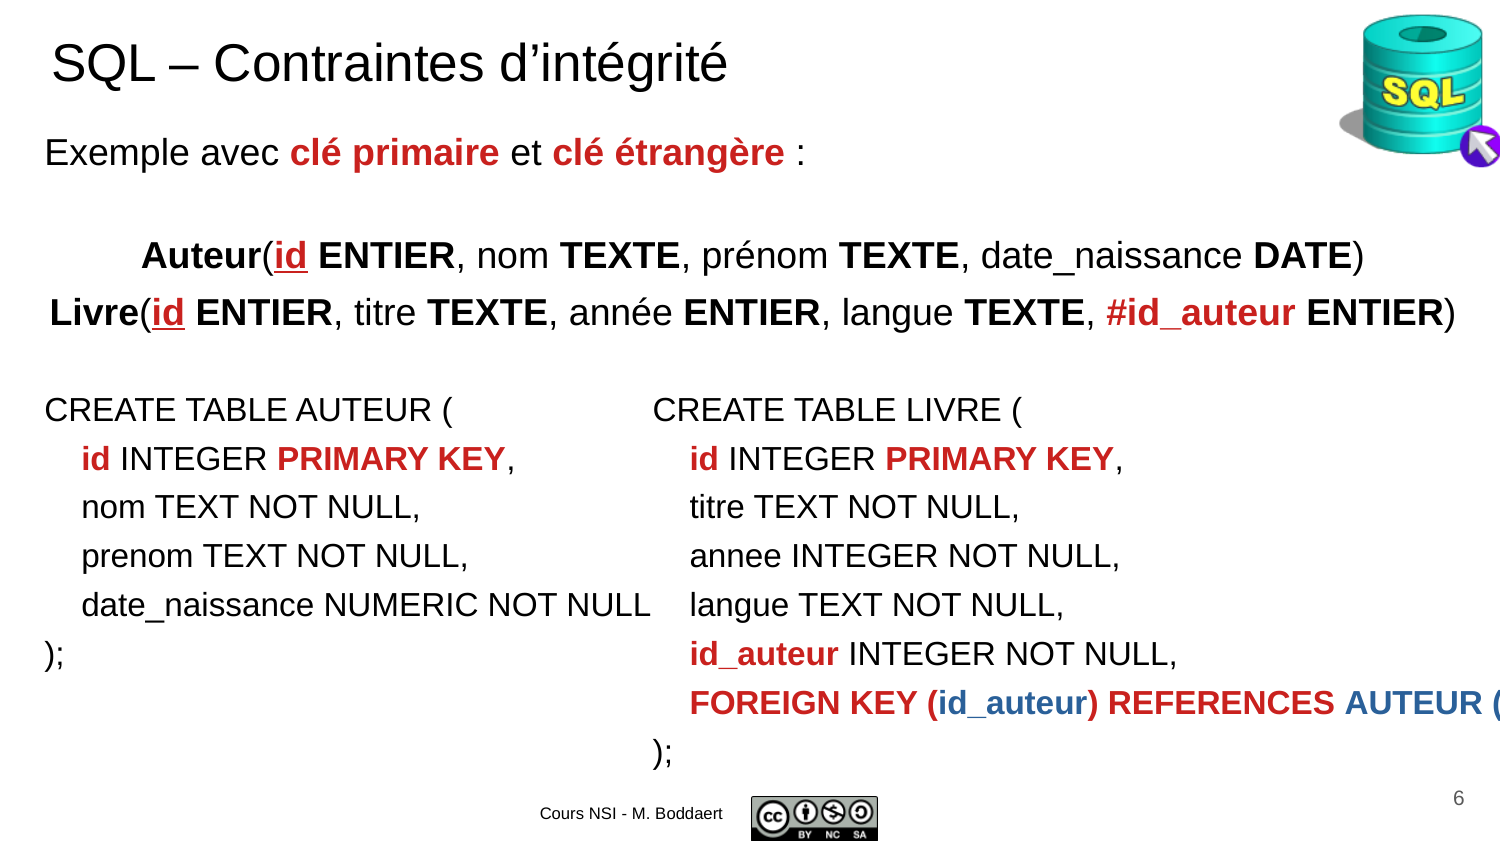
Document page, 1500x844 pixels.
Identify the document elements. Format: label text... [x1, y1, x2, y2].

text_box CREATE TABLE LIVRE ( id INTEGER PRIMARY KEY, titre TEXT NOT NULL, annee INTEGER NOT NULL, langue TEXT NOT NULL, id_auteur INTEGER NOT NULL, FOREIGN KEY (id_auteur) REFERENCES AUTEUR (id) ); [637, 383, 1500, 792]
picture [751, 796, 878, 841]
slide_number <numéro> [1389, 792, 1480, 830]
text_box Exemple avec clé primaire et clé étrangère : Auteur(id ENTIER, nom TEXTE, prénom TEXTE, date_naissance DATE) Livre(id ENTIER, titre TEXTE, année ENTIER, langue TEXTE, #id_auteur ENTIER) [29, 120, 1477, 760]
text_box CREATE TABLE AUTEUR ( id INTEGER PRIMARY KEY, nom TEXT NOT NULL, prenom TEXT NOT NULL, date_naissance NUMERIC NOT NULL ); [29, 383, 629, 691]
title SQL – Contraintes d’intégrité [51, 13, 1334, 108]
picture [1334, 0, 1500, 169]
